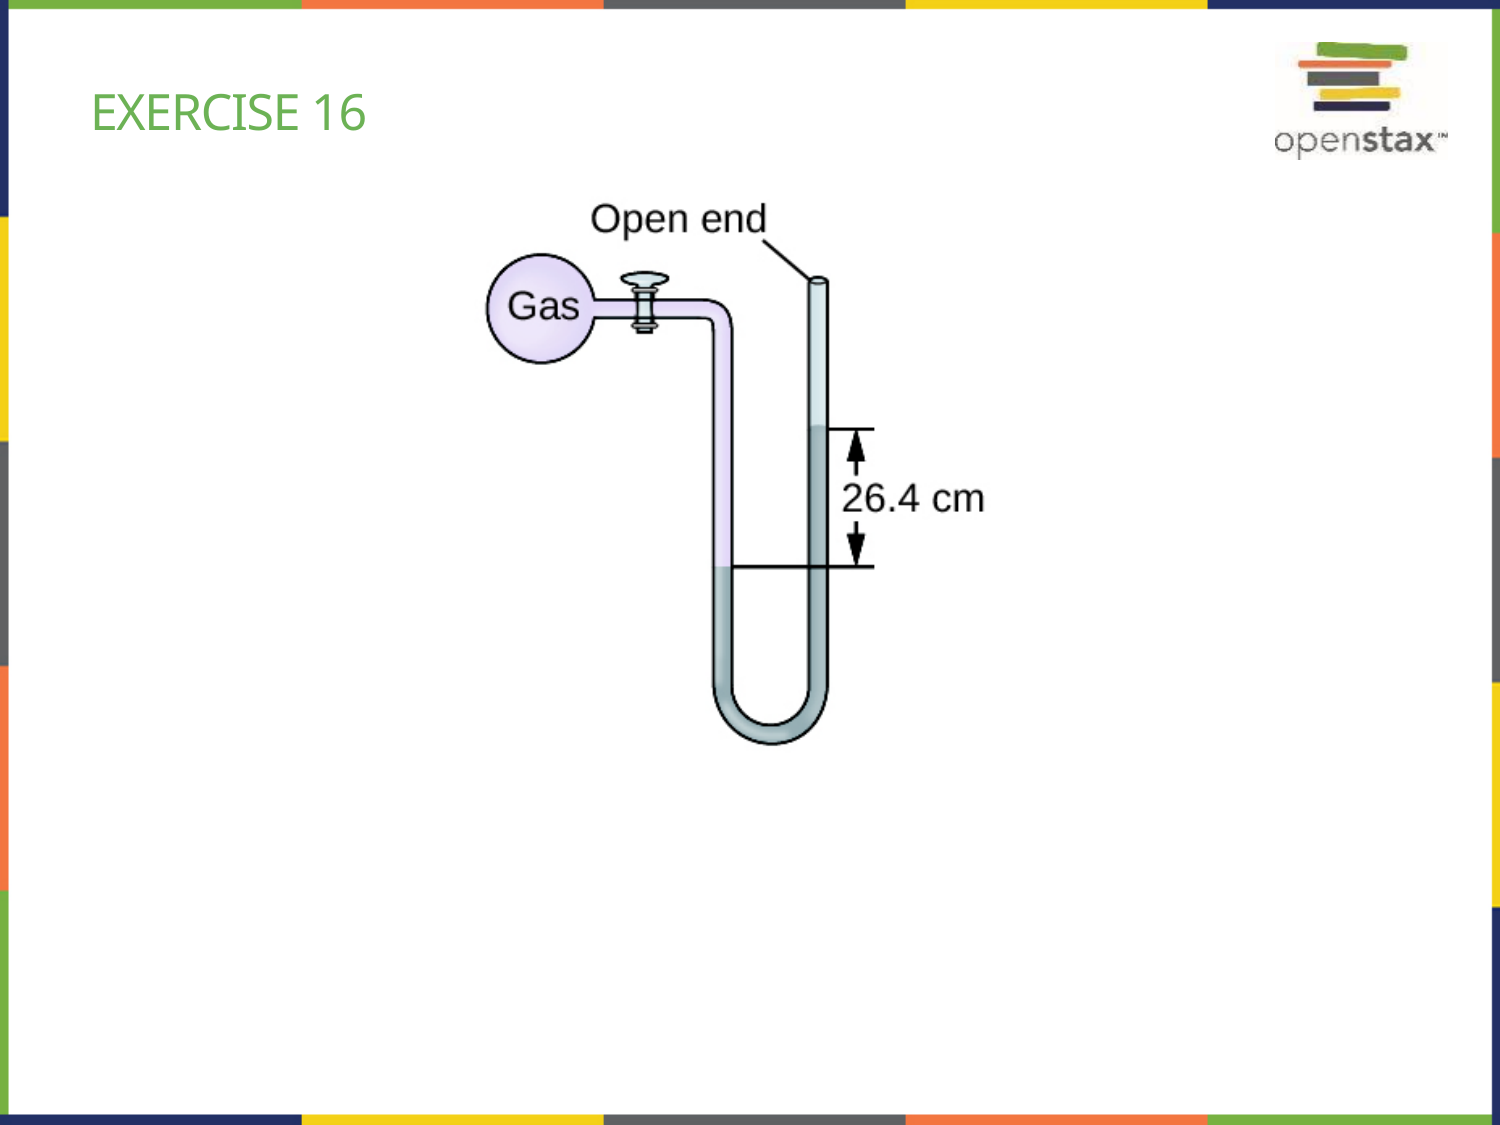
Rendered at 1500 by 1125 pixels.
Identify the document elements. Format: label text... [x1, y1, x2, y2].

title Exercise 16 [75, 39, 1398, 148]
picture [0, 0, 1500, 1125]
